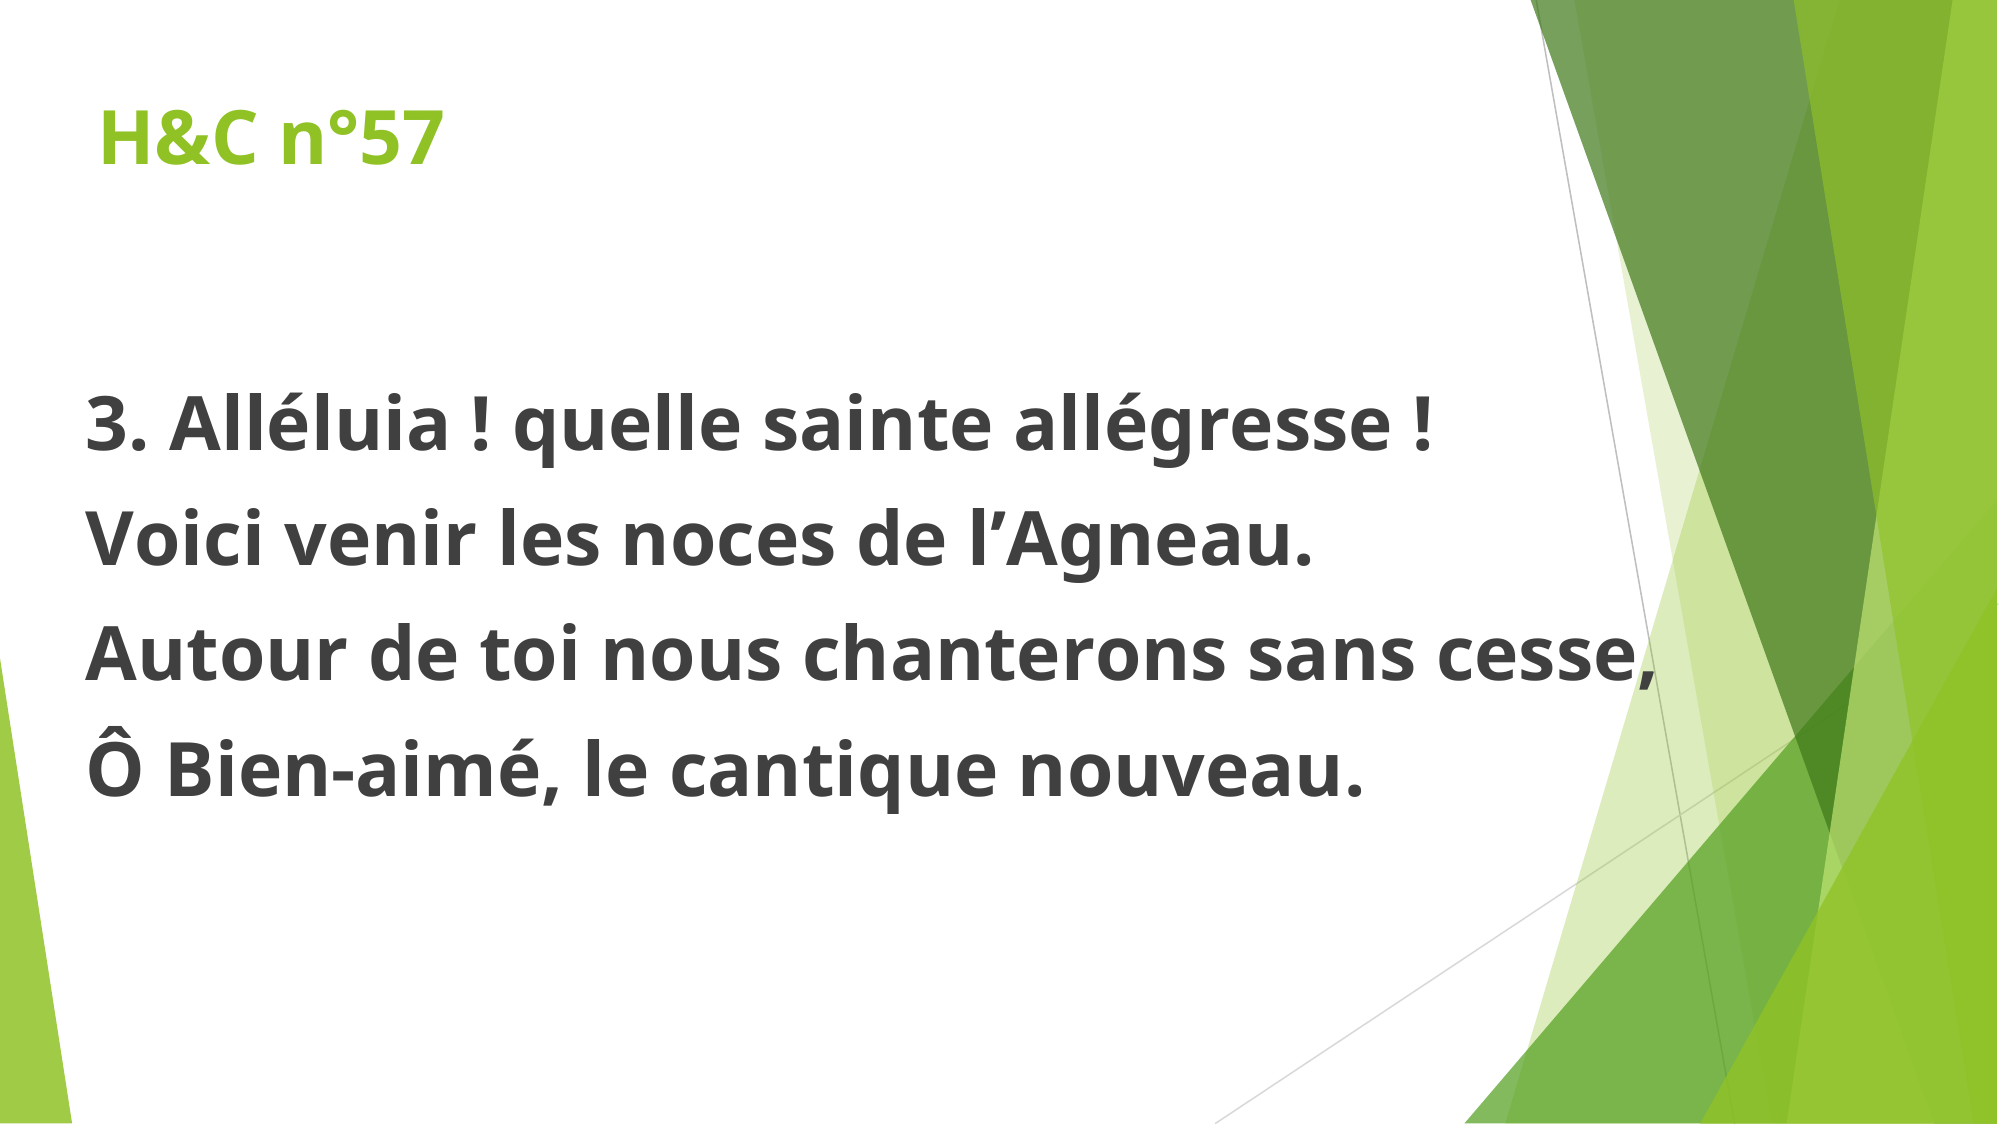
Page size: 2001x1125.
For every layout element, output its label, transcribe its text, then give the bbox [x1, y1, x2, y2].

text_box H&C n°57 [82, 82, 508, 201]
text_box 3. Alléluia ! quelle sainte allégresse ! Voici venir les noces de l’Agneau. Autour de toi nous chanterons sans cesse, Ô Bien-aimé, le cantique nouveau. [70, 354, 1731, 1075]
